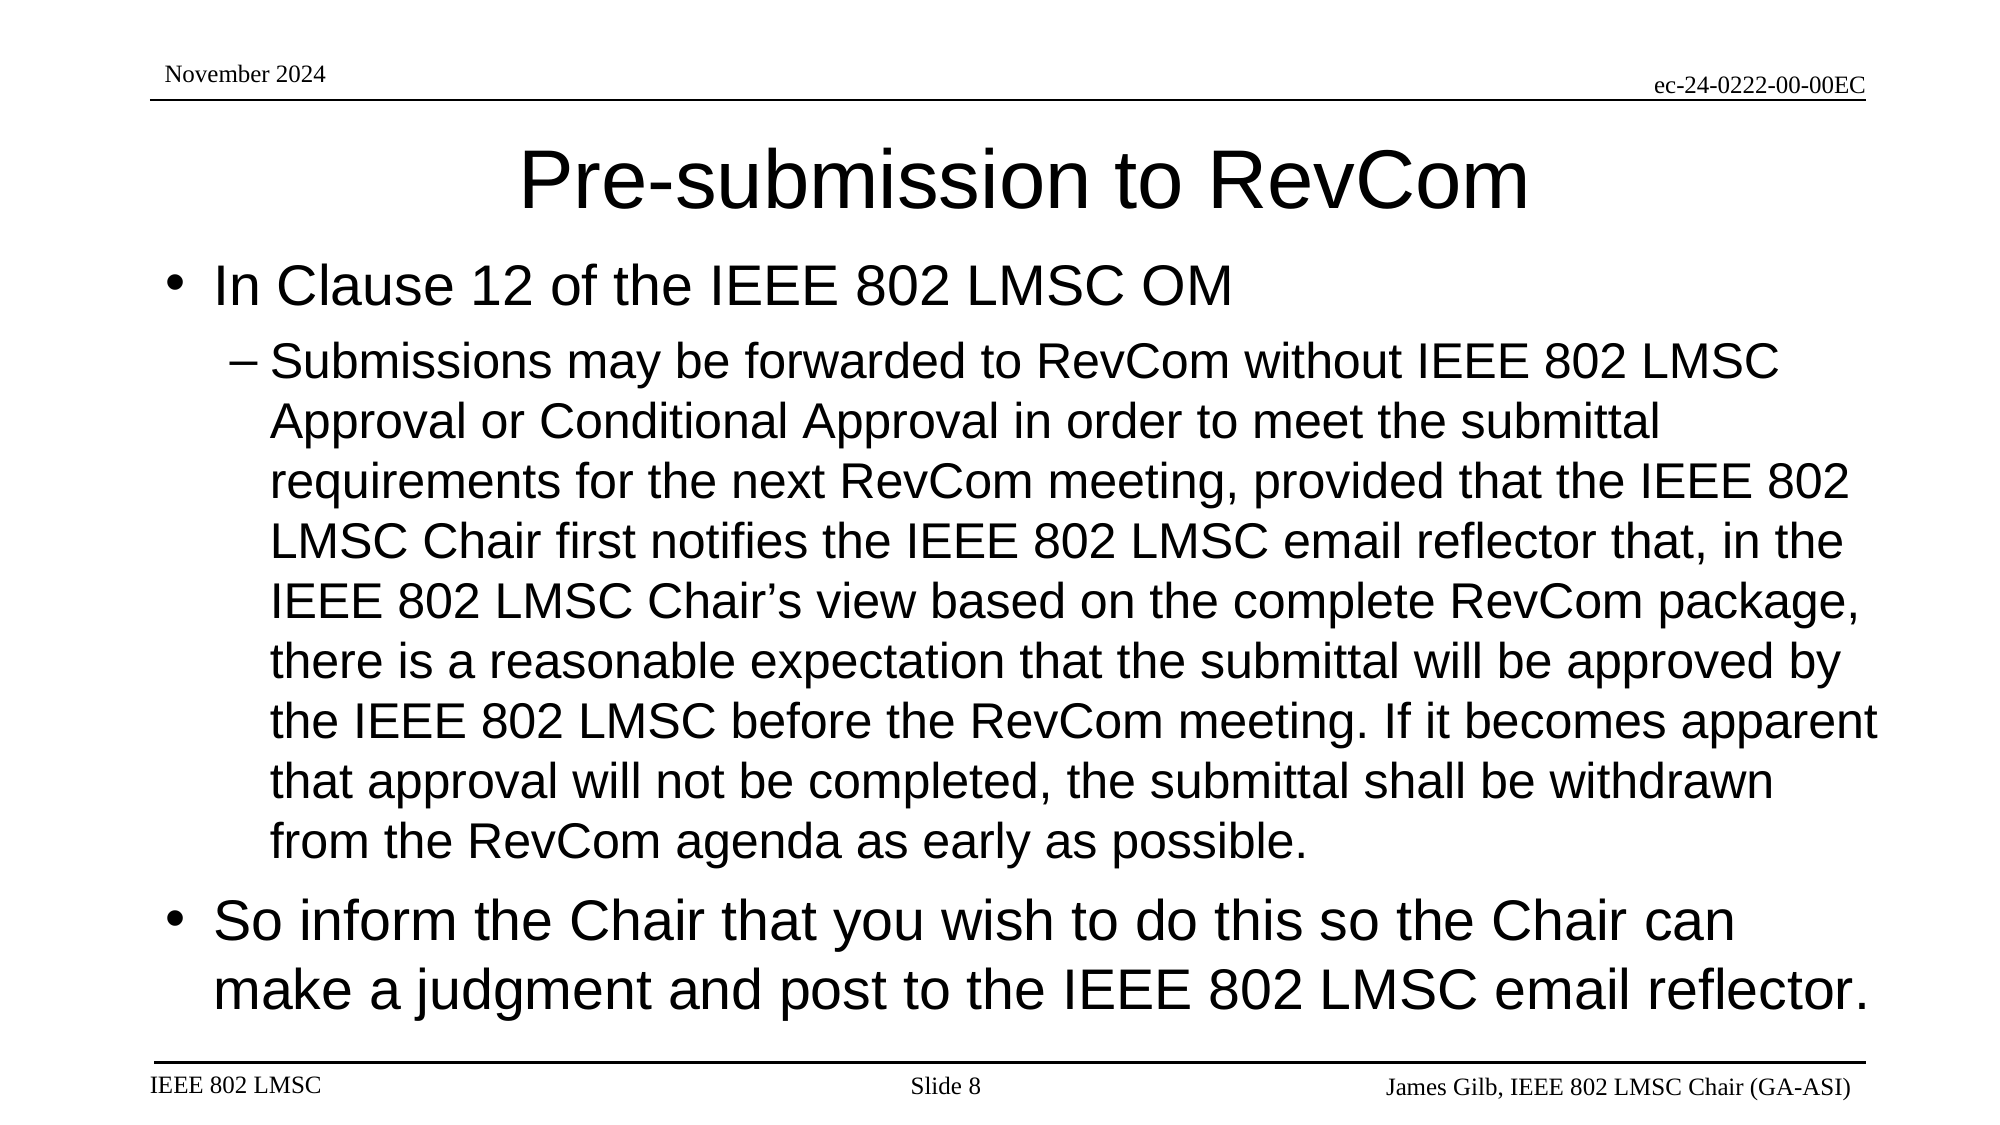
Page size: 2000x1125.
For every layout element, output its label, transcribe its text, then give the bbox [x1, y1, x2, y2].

list In Clause 12 of the IEEE 802 LMSC OM Submissions may be forwarded to RevCom without IEEE 802 LMSC Approval or Conditional Approval in order to meet the submittal requirements for the next RevCom meeting, provided that the IEEE 802 LMSC Chair first notifies the IEEE 802 LMSC email reflector that, in the IEEE 802 LMSC Chair’s view based on the complete RevCom package, there is a reasonable expectation that the submittal will be approved by the IEEE 802 LMSC before the RevCom meeting. If it becomes apparent that approval will not be completed, the submittal shall be withdrawn from the RevCom agenda as early as possible. So inform the Chair that you wish to do this so the Chair can make a judgment and post to the IEEE 802 LMSC email reflector. [150, 239, 1900, 1051]
title Pre-submission to RevCom [149, 112, 1900, 238]
